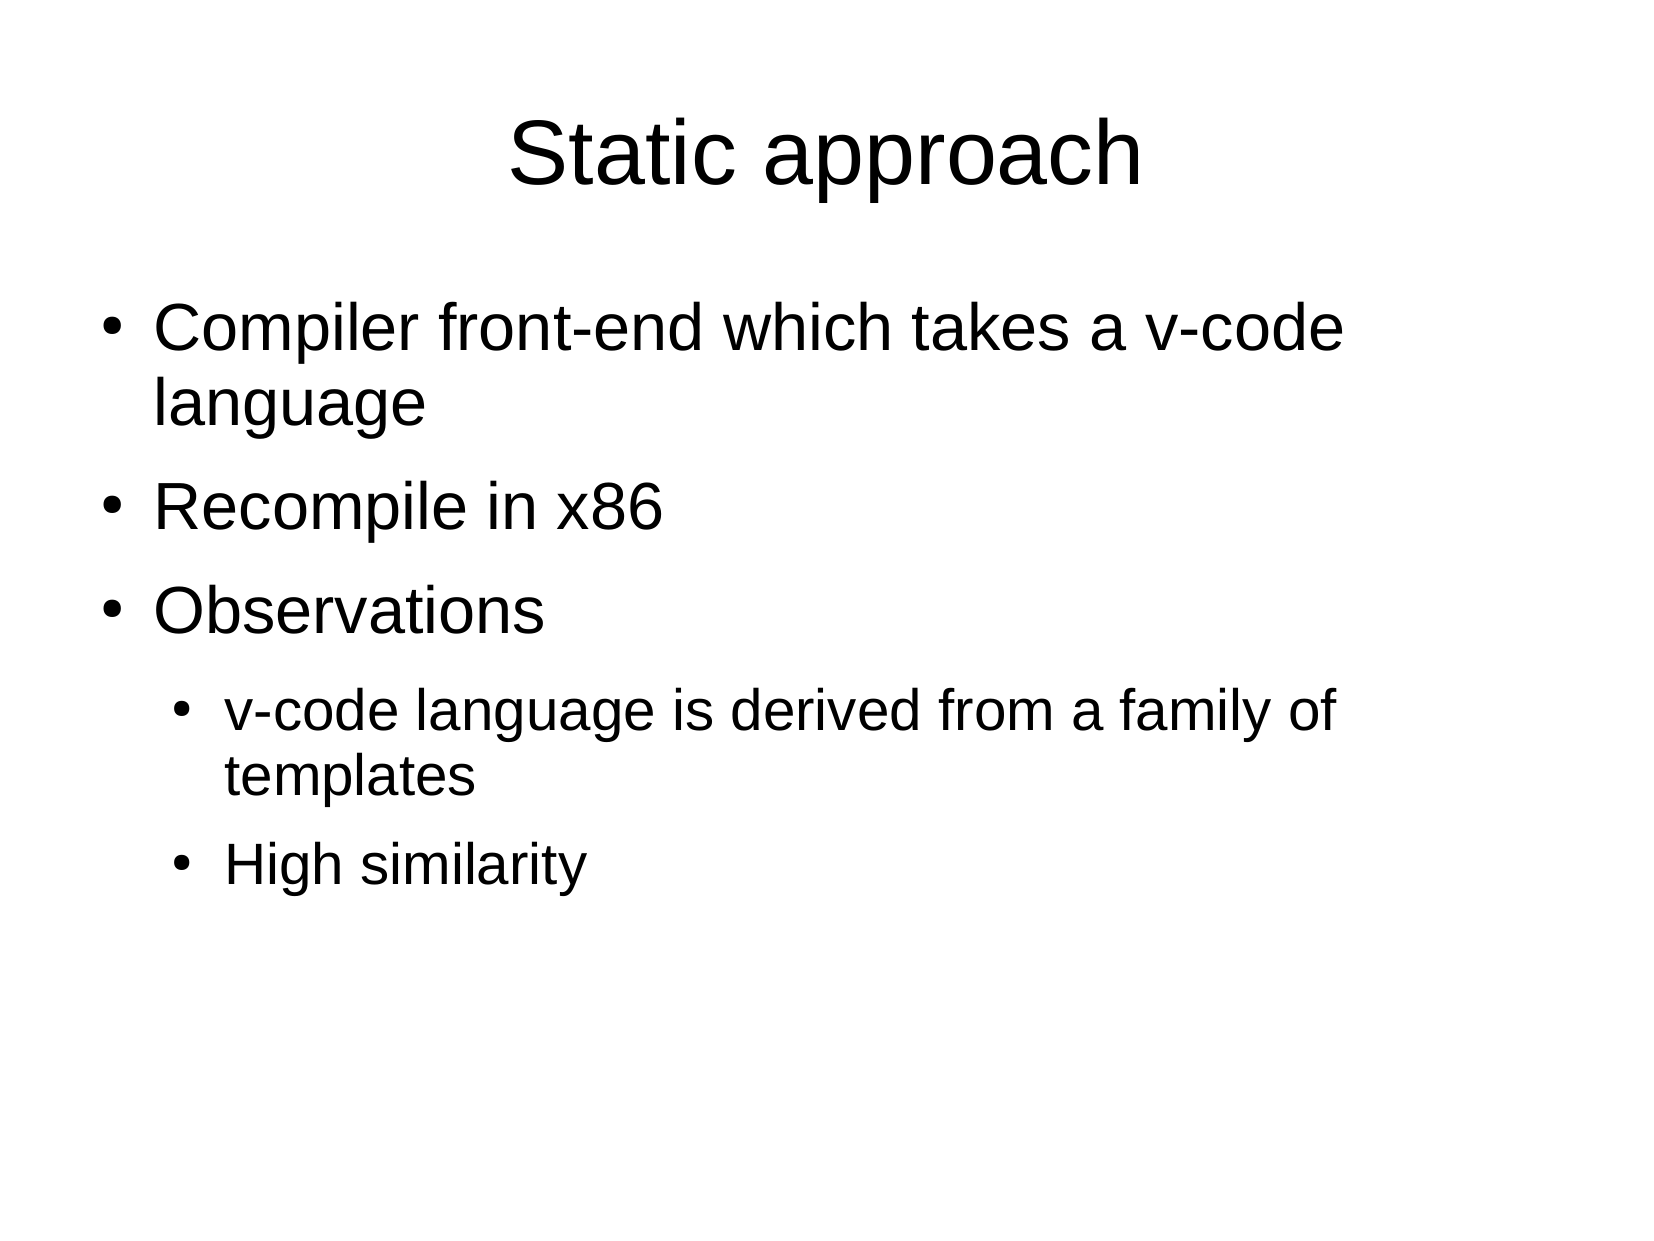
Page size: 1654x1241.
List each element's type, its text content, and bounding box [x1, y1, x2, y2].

title Static approach [82, 49, 1571, 257]
list Compiler front-end which takes a v-code language Recompile in x86 Observations v-code language is derived from a family of templates High similarity [82, 290, 1571, 1109]
